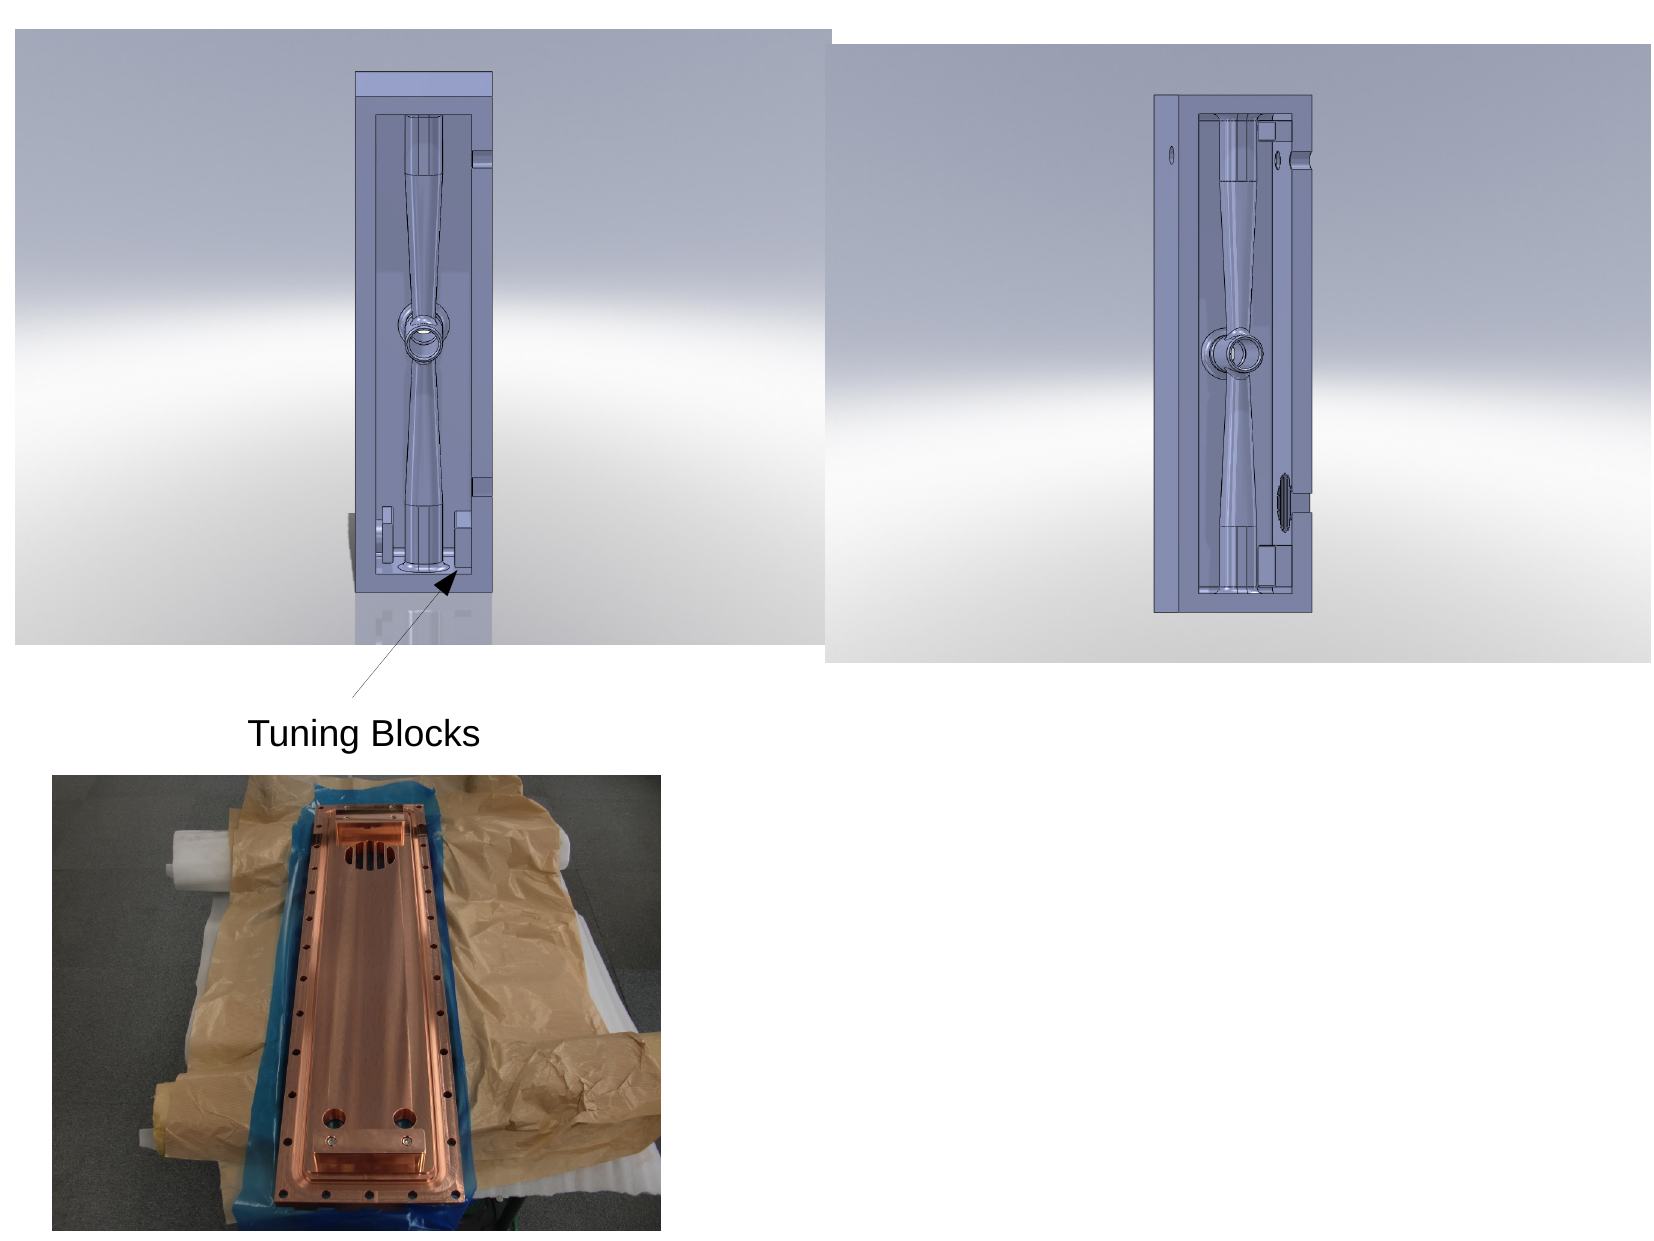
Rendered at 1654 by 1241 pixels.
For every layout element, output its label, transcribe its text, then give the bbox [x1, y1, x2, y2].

text_box Tuning Blocks [232, 705, 556, 762]
picture [15, 29, 1651, 663]
picture [52, 775, 661, 1231]
